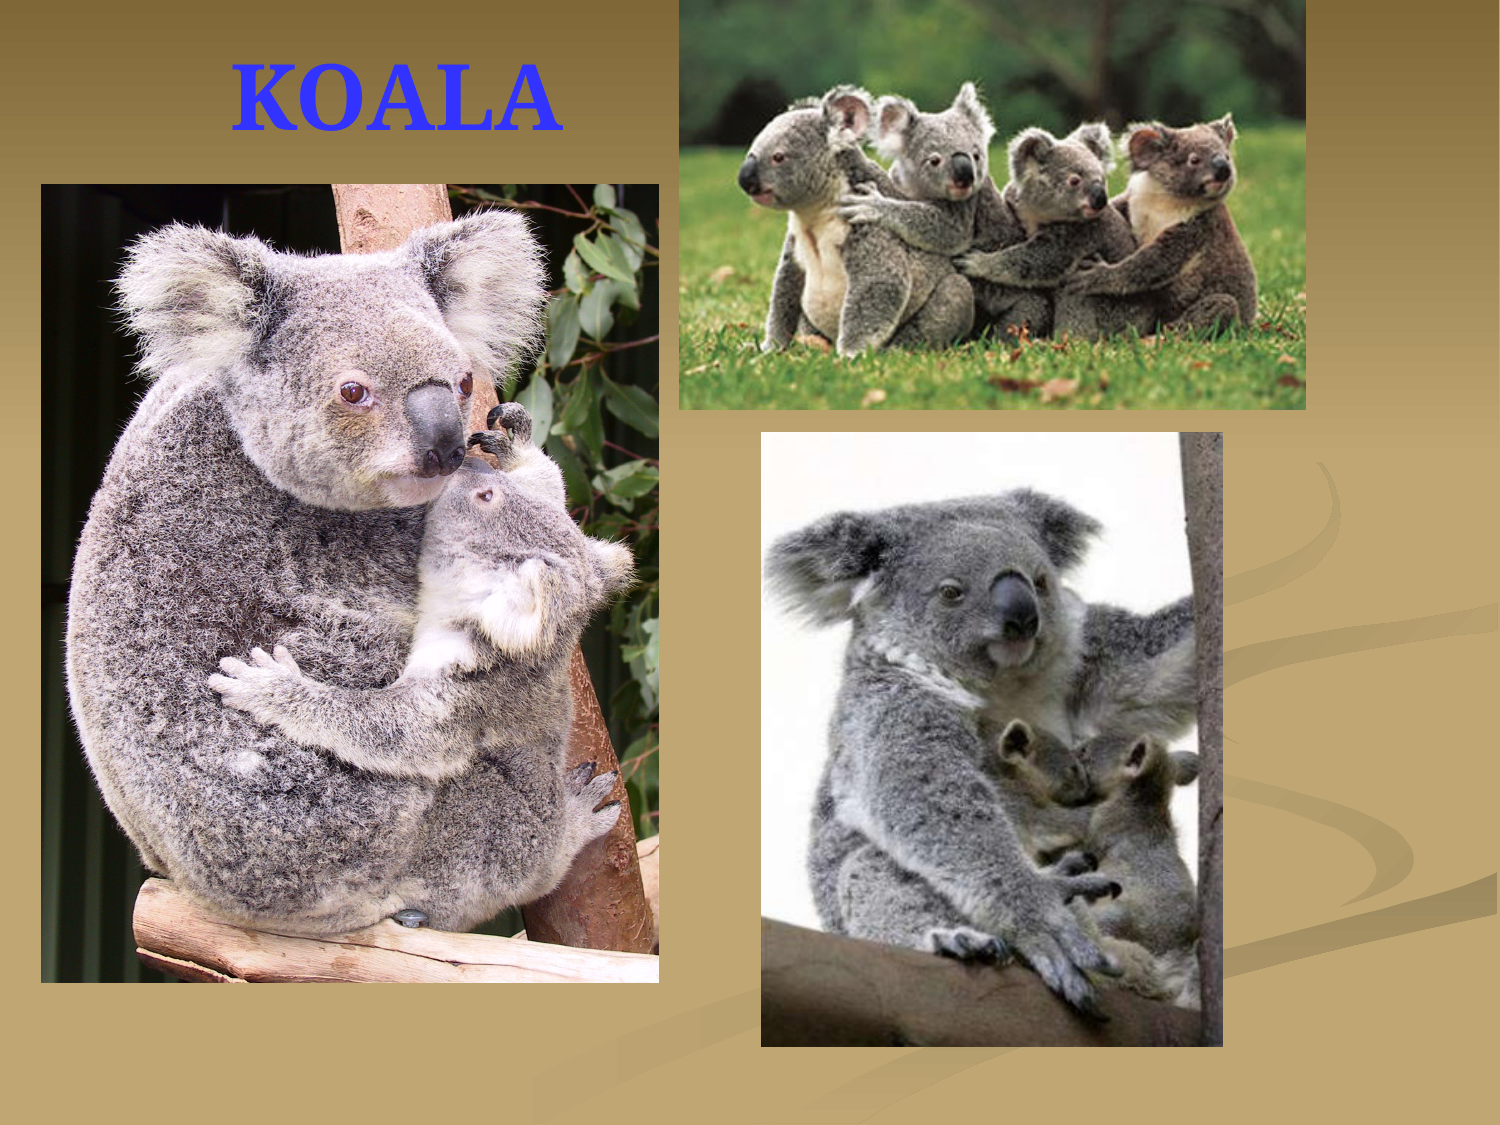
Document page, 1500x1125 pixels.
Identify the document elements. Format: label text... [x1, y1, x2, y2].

title KOALA [0, 0, 679, 188]
picture [679, 0, 1306, 410]
picture [41, 184, 659, 983]
picture [761, 432, 1223, 1047]
